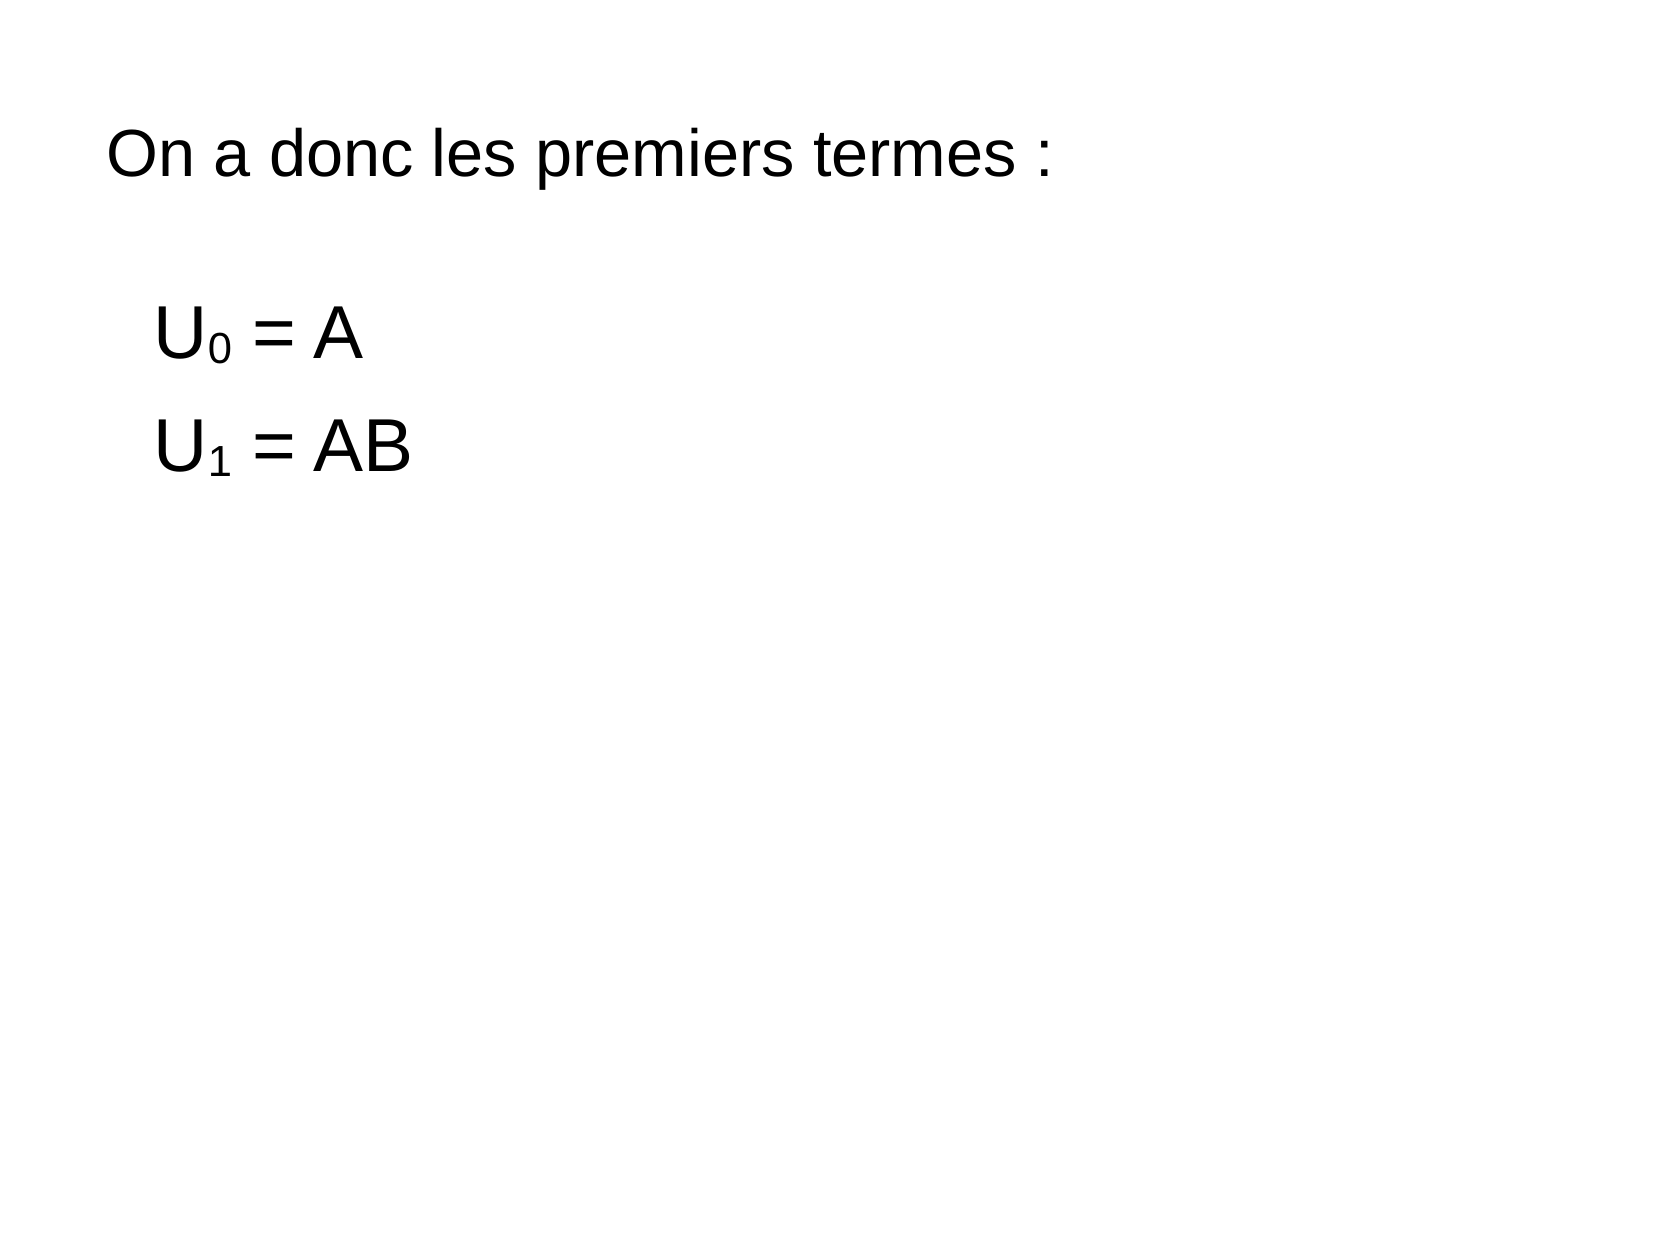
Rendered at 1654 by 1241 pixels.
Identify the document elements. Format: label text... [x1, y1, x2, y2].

title On a donc les premiers termes : [82, 49, 1571, 257]
list U0 = A U1 = AB [82, 290, 1571, 1109]
